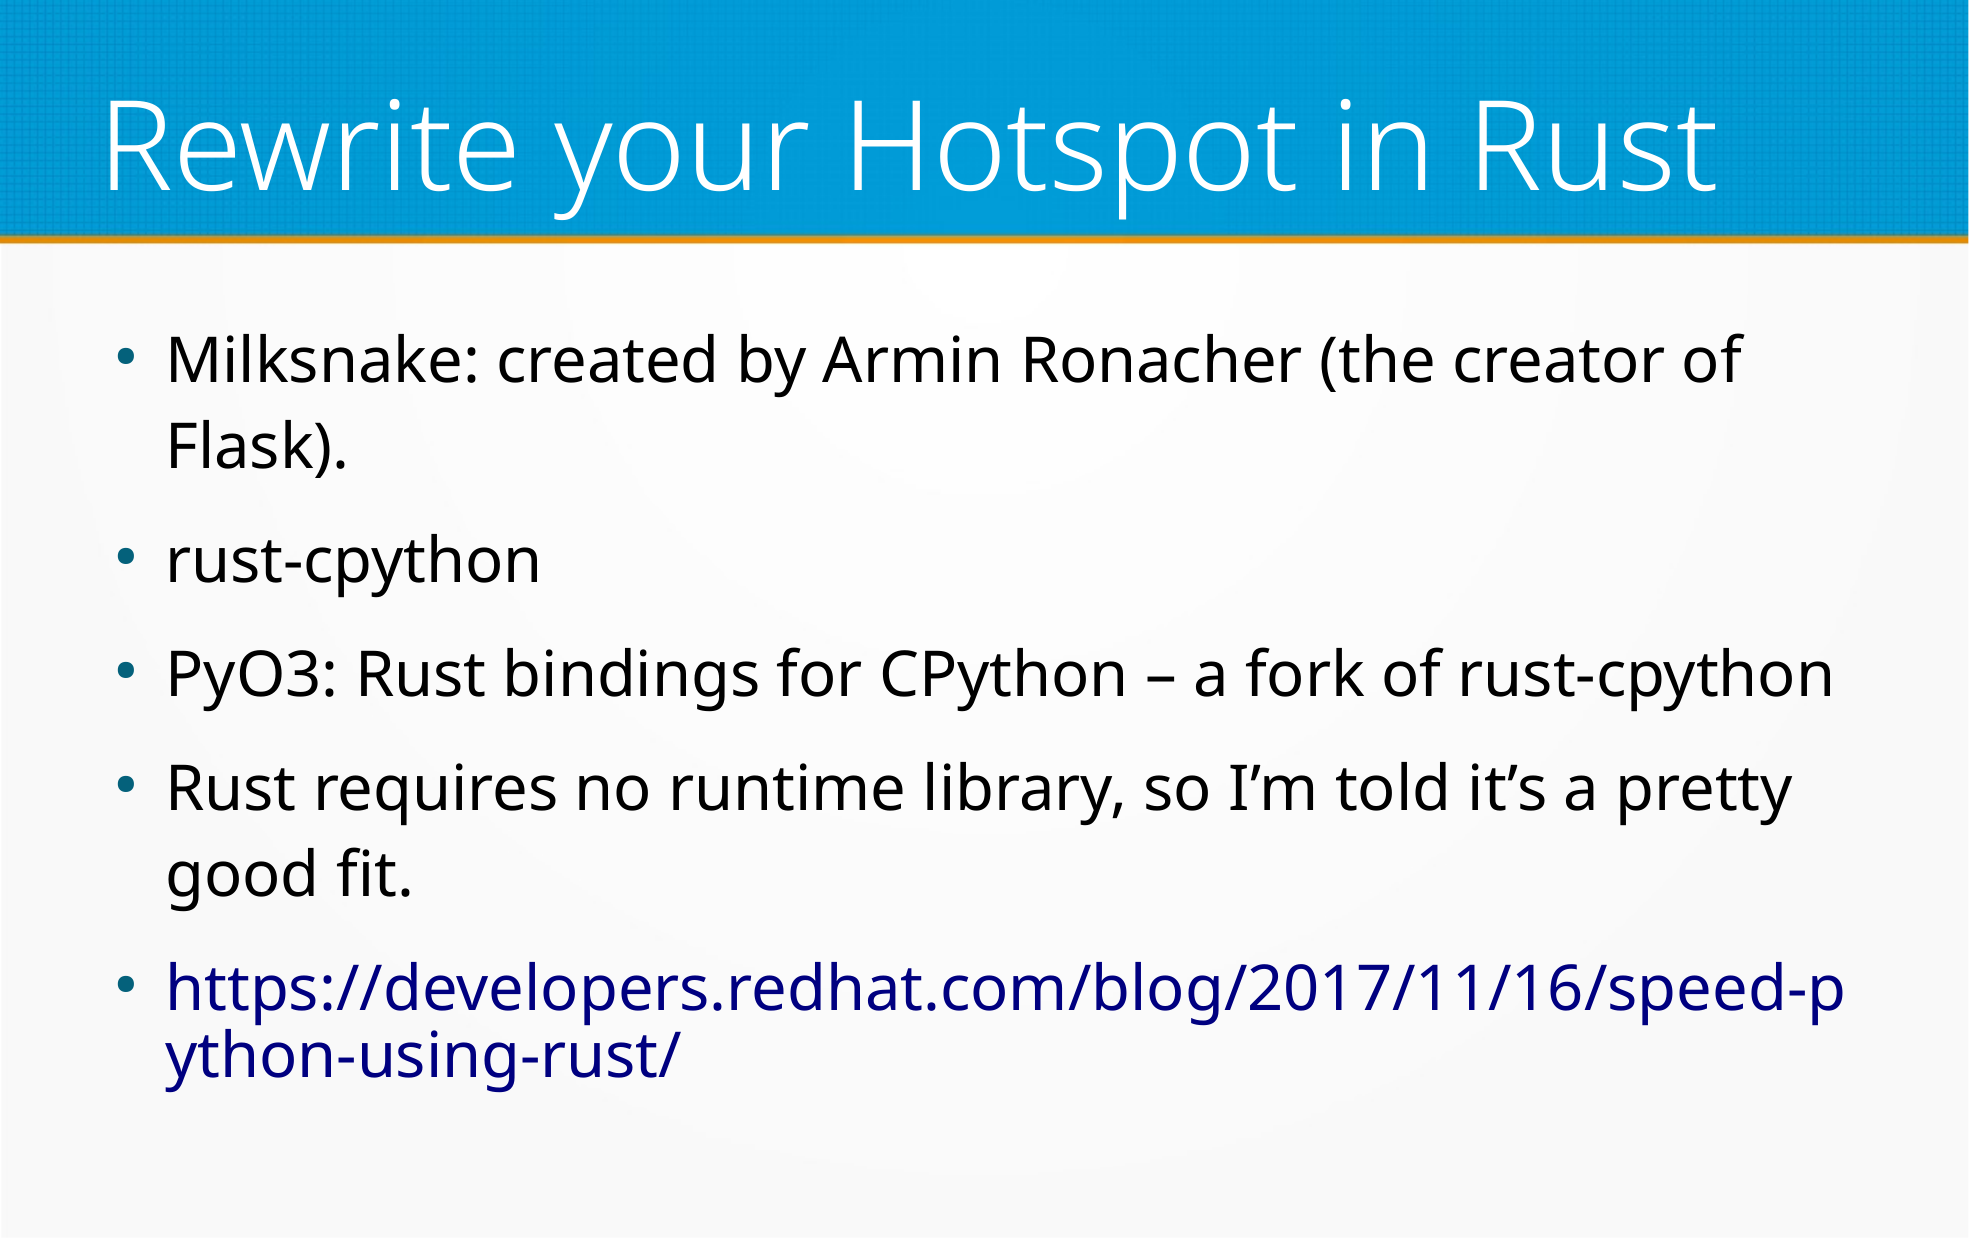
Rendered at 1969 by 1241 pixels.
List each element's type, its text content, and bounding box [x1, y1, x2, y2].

title Rewrite your Hotspot in Rust [98, 19, 1870, 227]
text_box [98, 315, 1861, 1081]
picture [0, 233, 1969, 1241]
